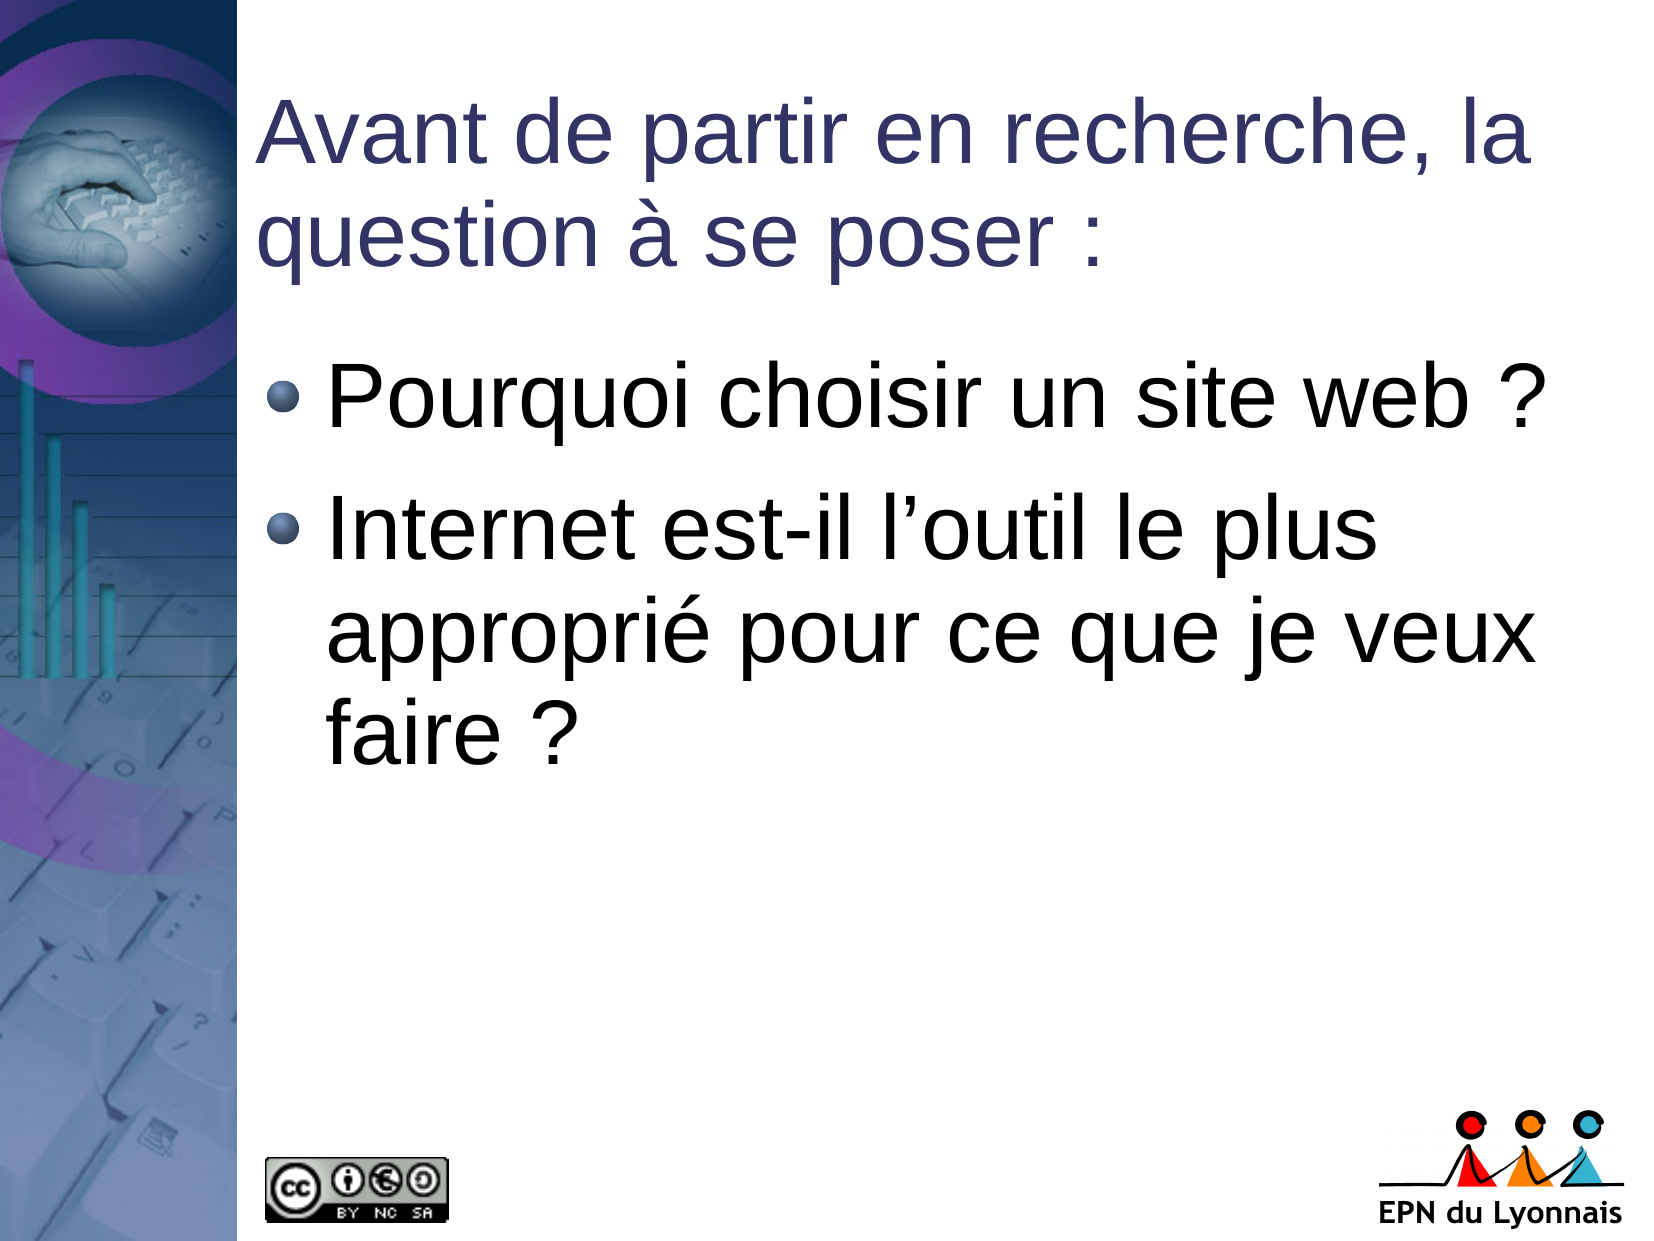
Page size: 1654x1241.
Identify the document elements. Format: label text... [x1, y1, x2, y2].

picture [265, 1157, 449, 1223]
list Pourquoi choisir un site web ? Internet est-il l’outil le plus approprié pour ce que je veux faire ? [254, 344, 1640, 1112]
title Avant de partir en recherche, la question à se poser : [254, 80, 1640, 286]
picture [0, 0, 237, 1241]
picture [1379, 1112, 1625, 1229]
